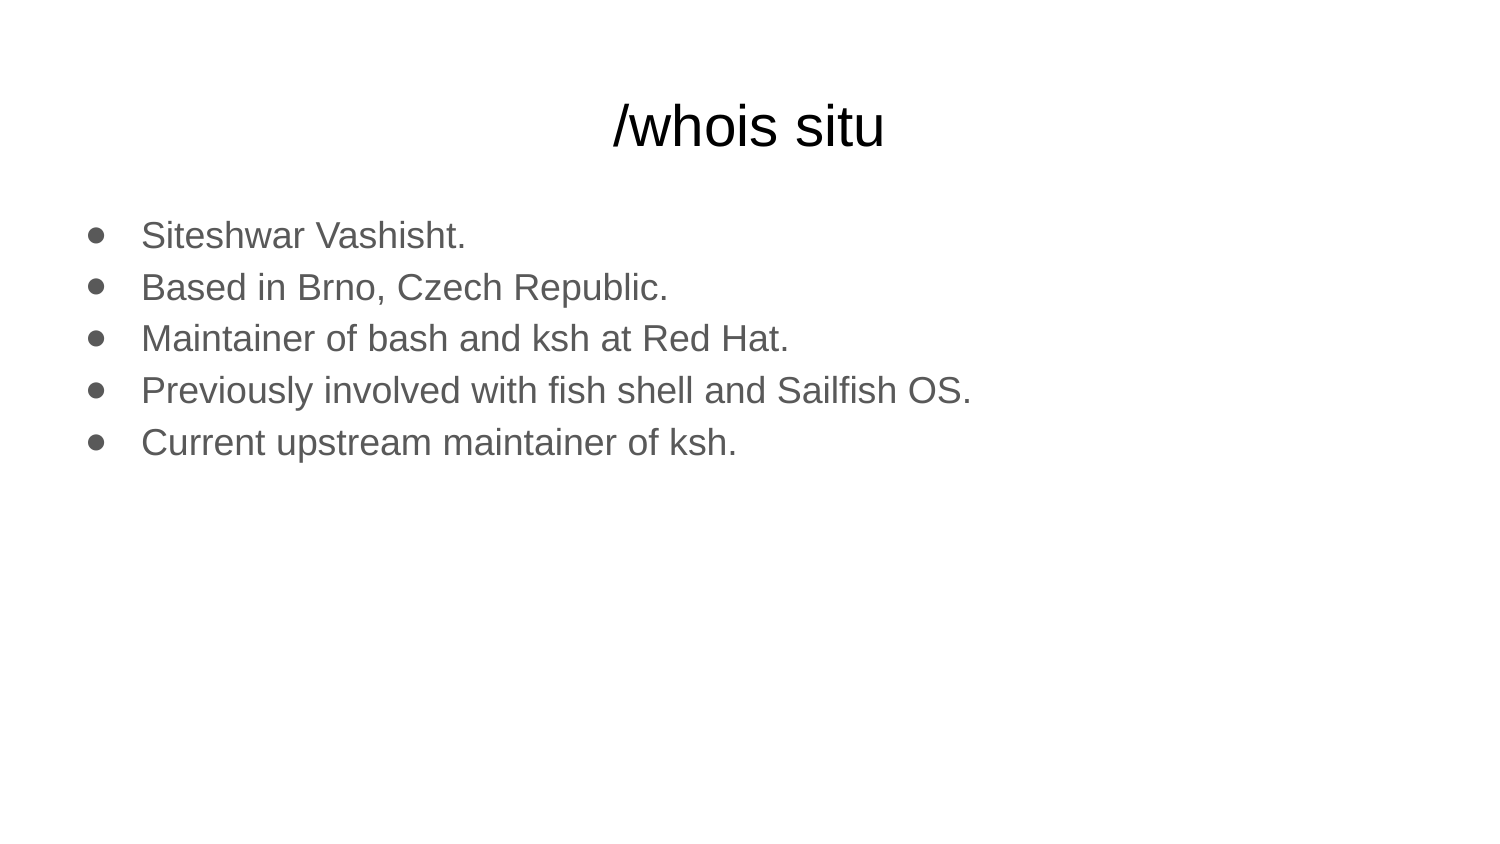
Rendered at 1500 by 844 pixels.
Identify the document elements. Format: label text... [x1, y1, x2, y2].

list Siteshwar Vashisht. Based in Brno, Czech Republic. Maintainer of bash and ksh at Red Hat. Previously involved with fish shell and Sailfish OS. Current upstream maintainer of ksh. [51, 189, 1449, 750]
title /whois situ [51, 72, 1449, 167]
